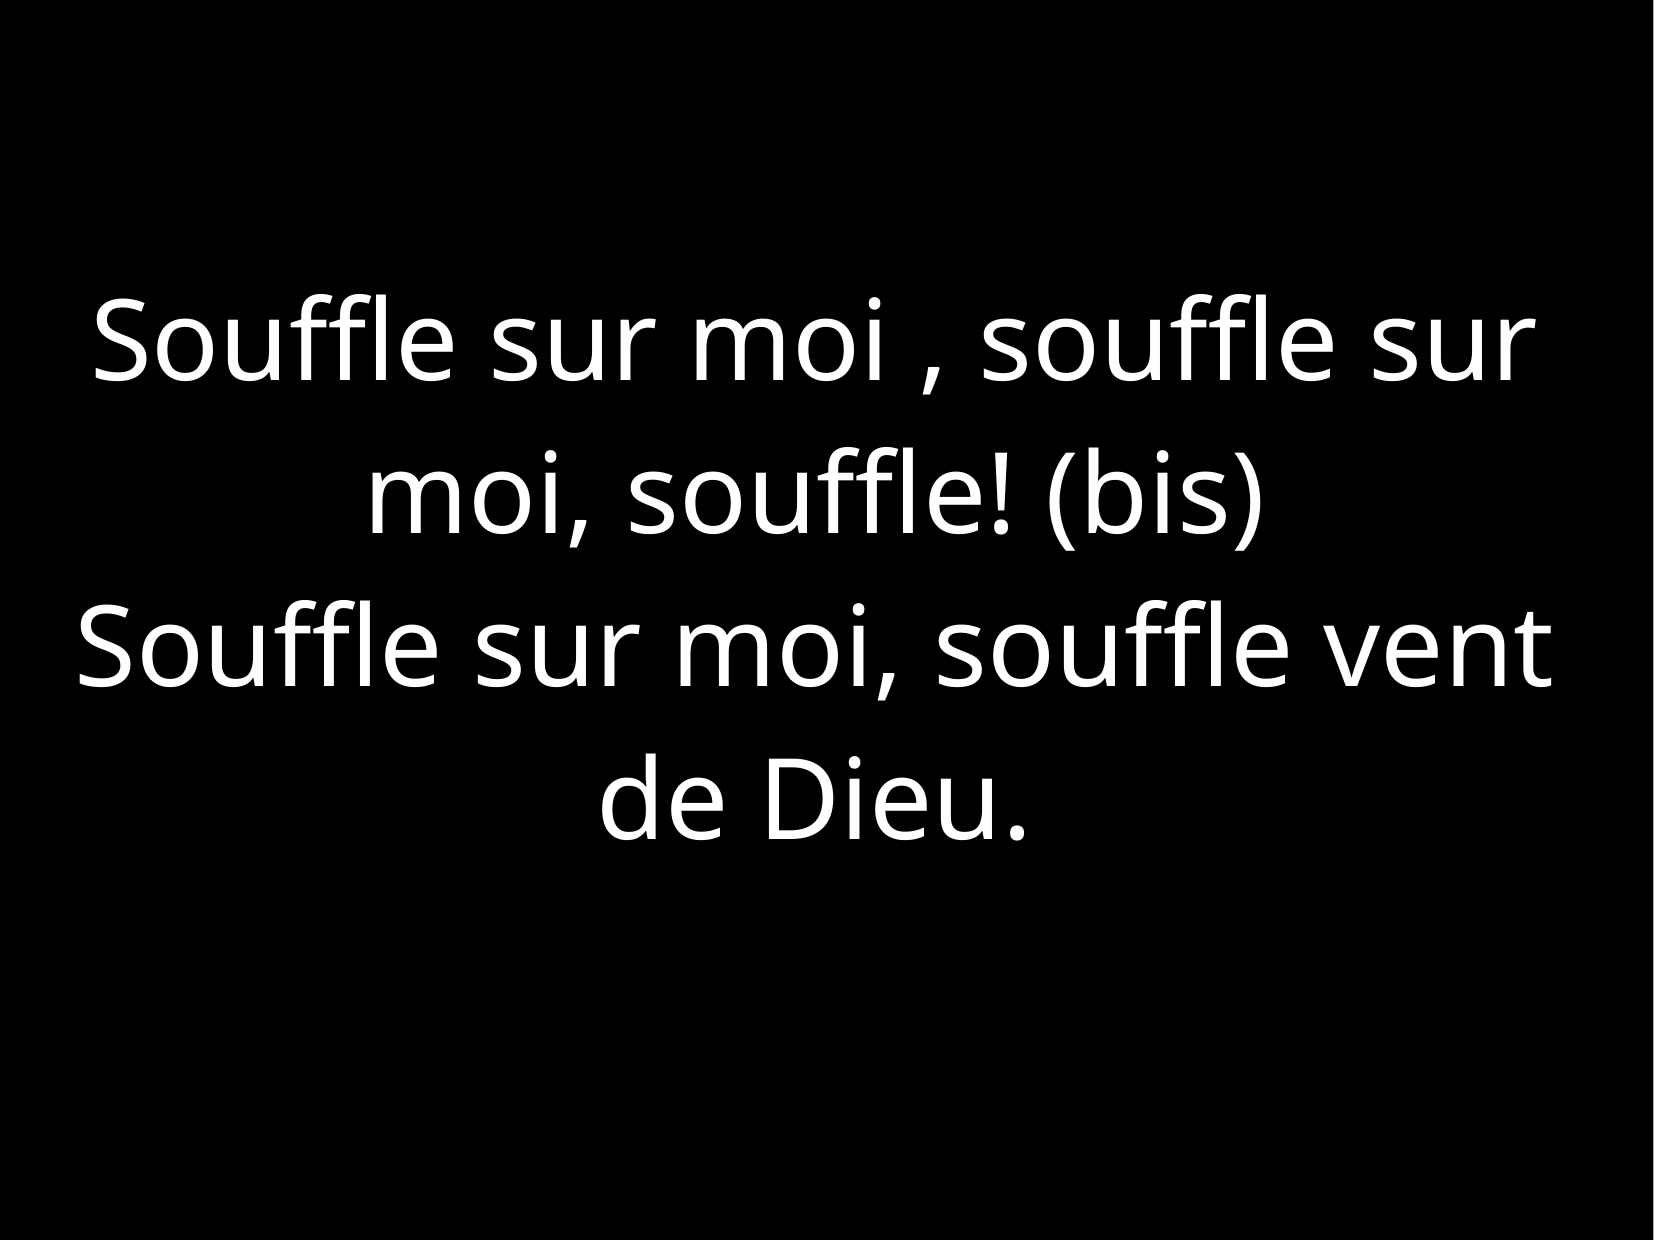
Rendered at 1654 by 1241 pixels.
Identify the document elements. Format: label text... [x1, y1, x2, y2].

subtitle Souffle sur moi , souffle sur moi, souffle! (bis) Souffle sur moi, souffle vent de Dieu. [70, 106, 1559, 1180]
